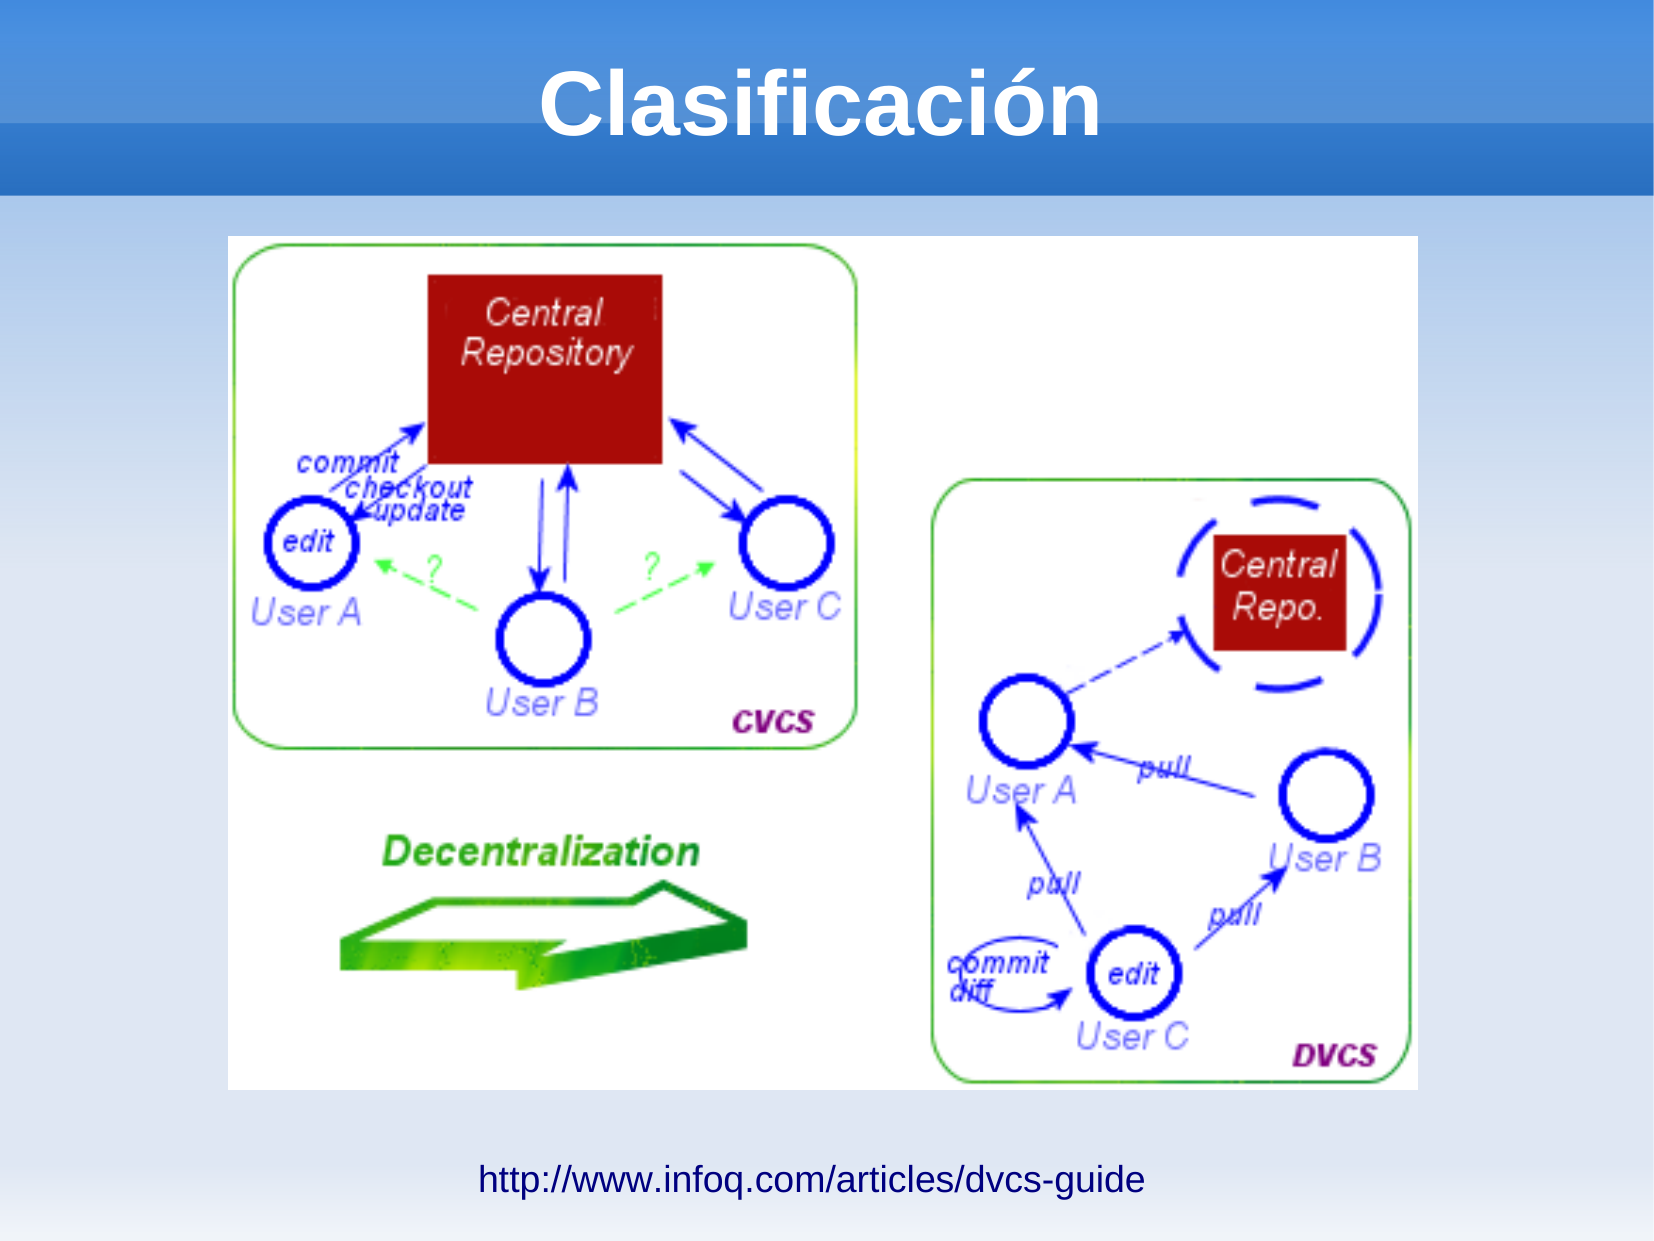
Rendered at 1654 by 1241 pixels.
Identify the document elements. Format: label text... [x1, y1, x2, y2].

text_box http://www.infoq.com/articles/dvcs-guide [29, 1151, 1595, 1209]
title Clasificación [76, 7, 1565, 200]
picture [0, 0, 1654, 1241]
